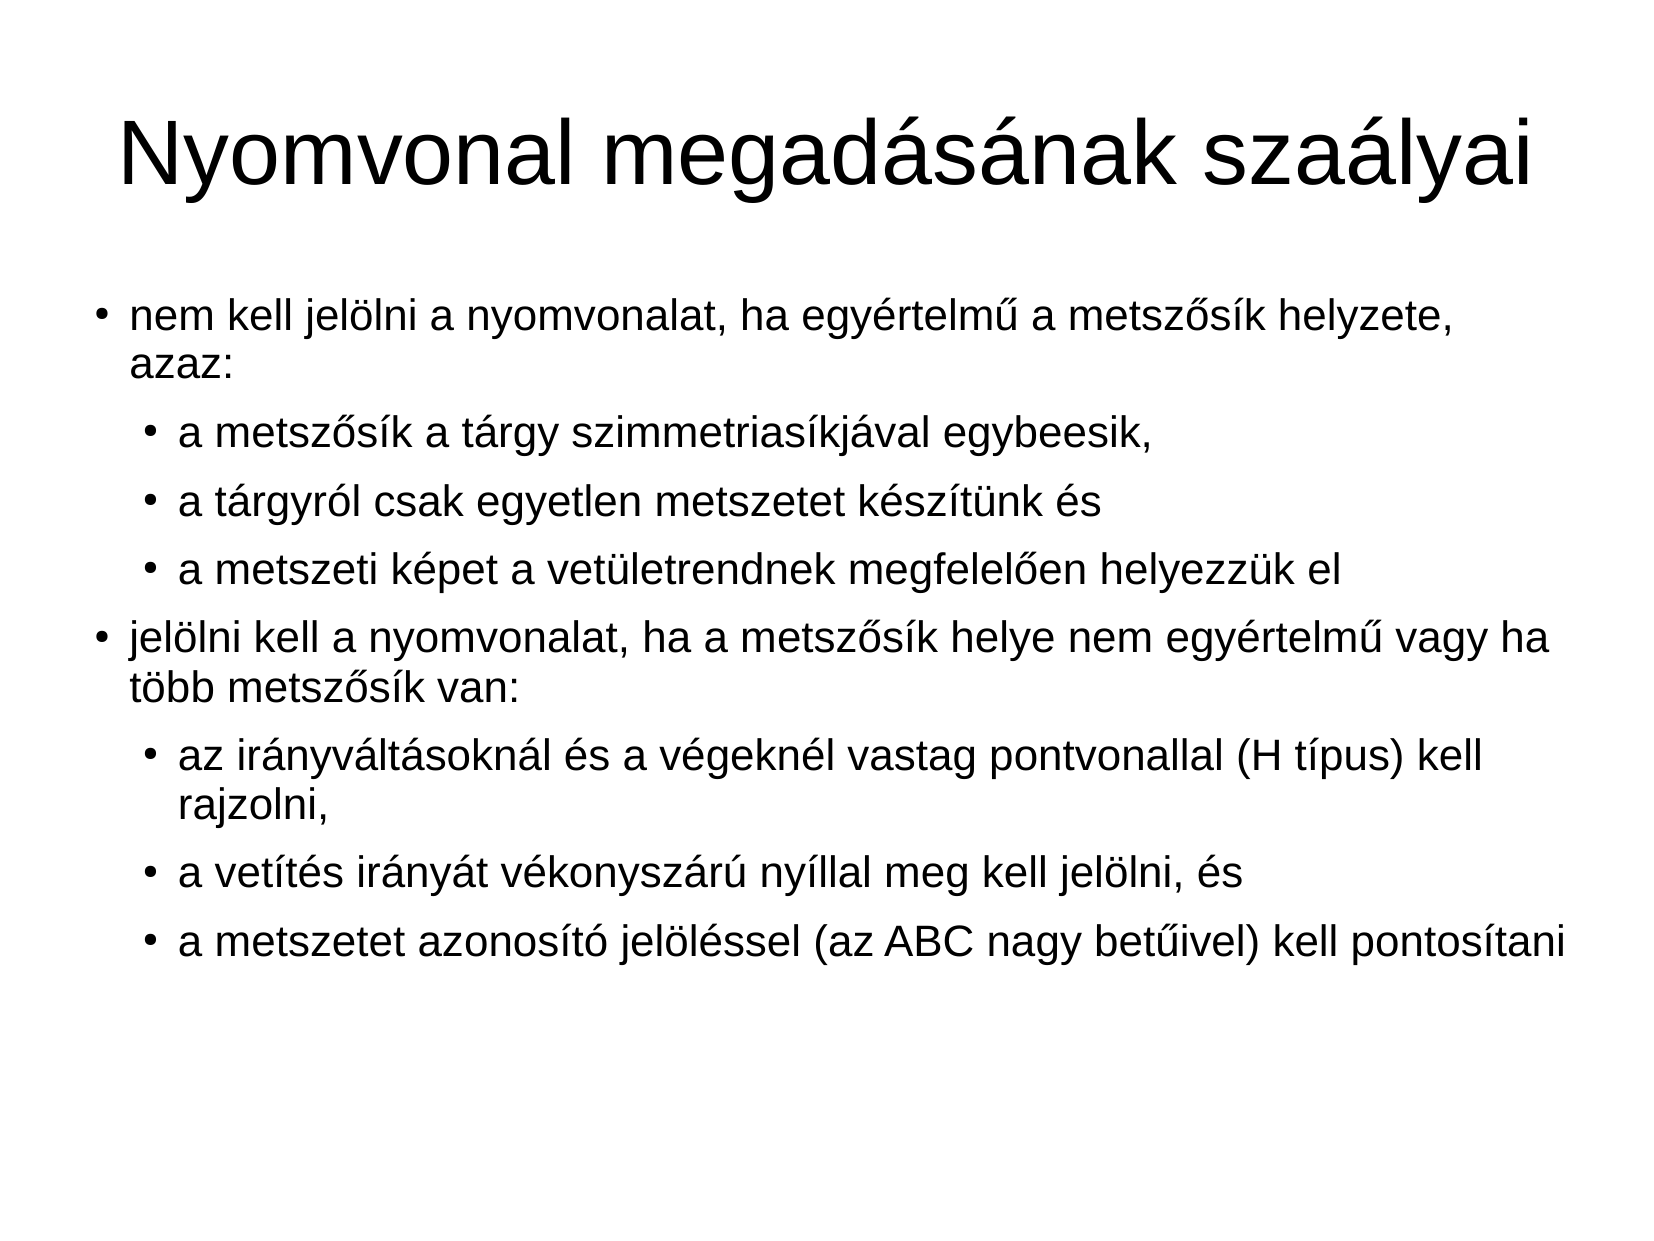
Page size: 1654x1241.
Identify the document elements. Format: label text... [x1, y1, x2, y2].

title Nyomvonal megadásának szaályai [82, 49, 1571, 257]
list nem kell jelölni a nyomvonalat, ha egyértelmű a metszősík helyzete, azaz: a metszősík a tárgy szimmetriasíkjával egybeesik, a tárgyról csak egyetlen metszetet készítünk és a metszeti képet a vetületrendnek megfelelően helyezzük el jelölni kell a nyomvonalat, ha a metszősík helye nem egyértelmű vagy ha több metszősík van: az irányváltásoknál és a végeknél vastag pontvonallal (H típus) kell rajzolni, a vetítés irányát vékonyszárú nyíllal meg kell jelölni, és a metszetet azonosító jelöléssel (az ABC nagy betűivel) kell pontosítani [82, 290, 1571, 1010]
